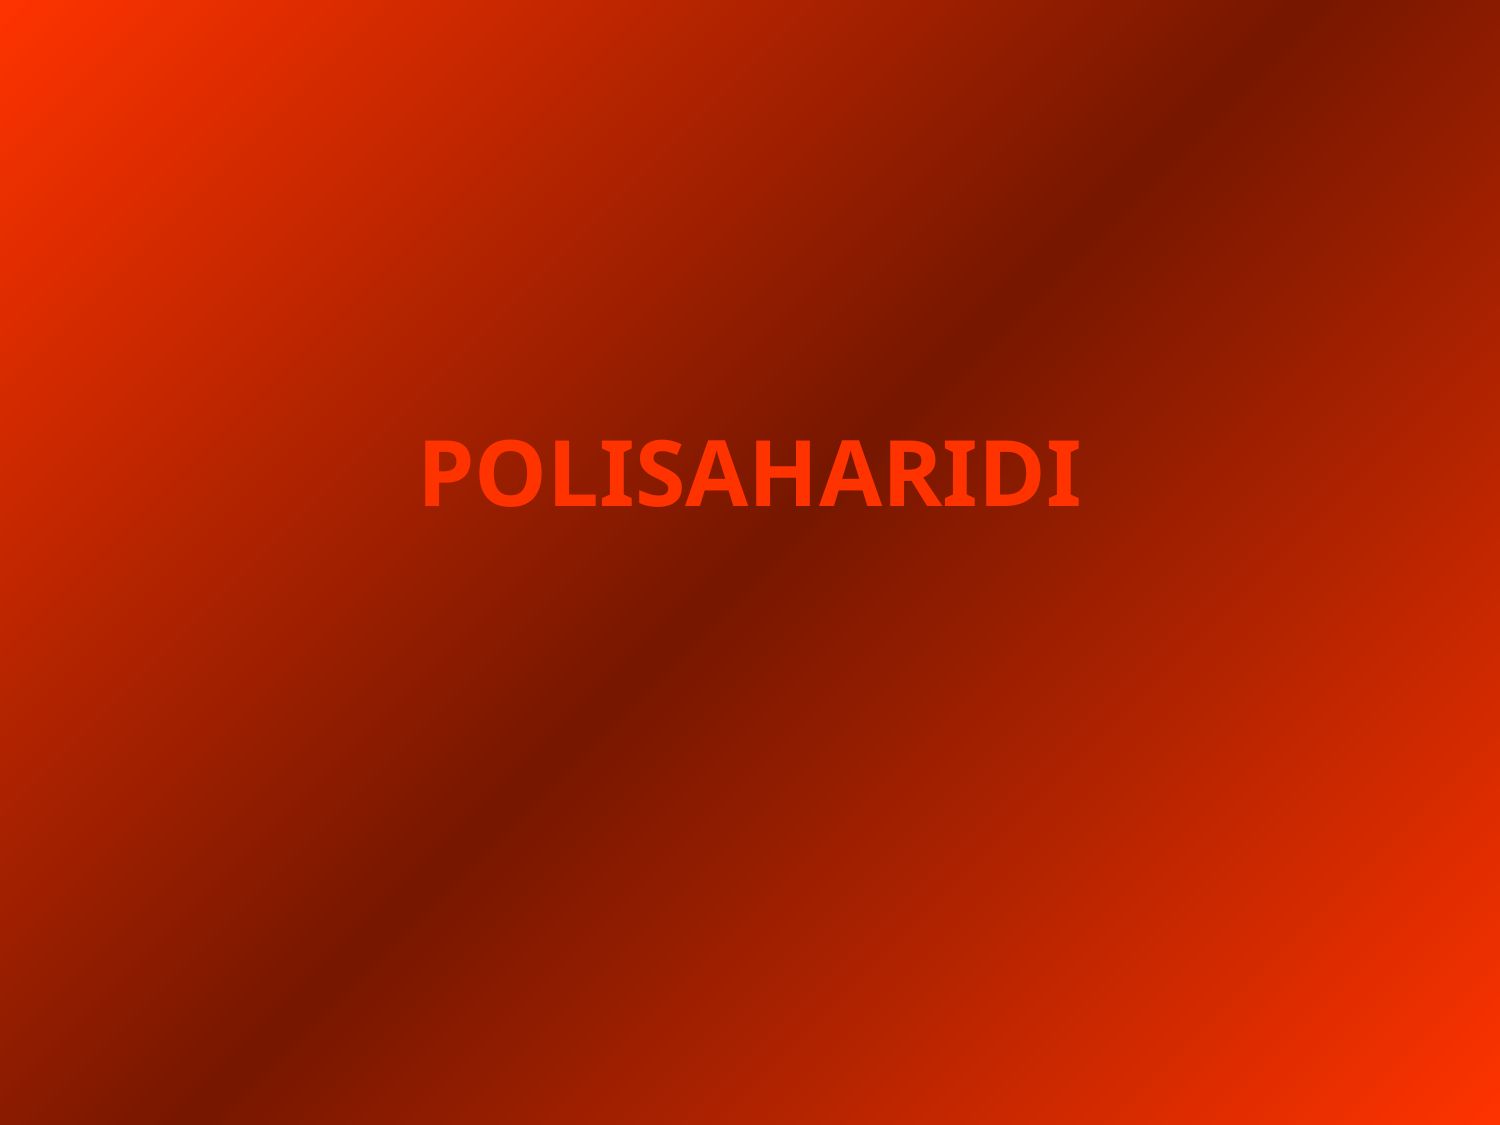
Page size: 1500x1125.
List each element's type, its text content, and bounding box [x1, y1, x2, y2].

title POLISAHARIDI [112, 349, 1388, 591]
